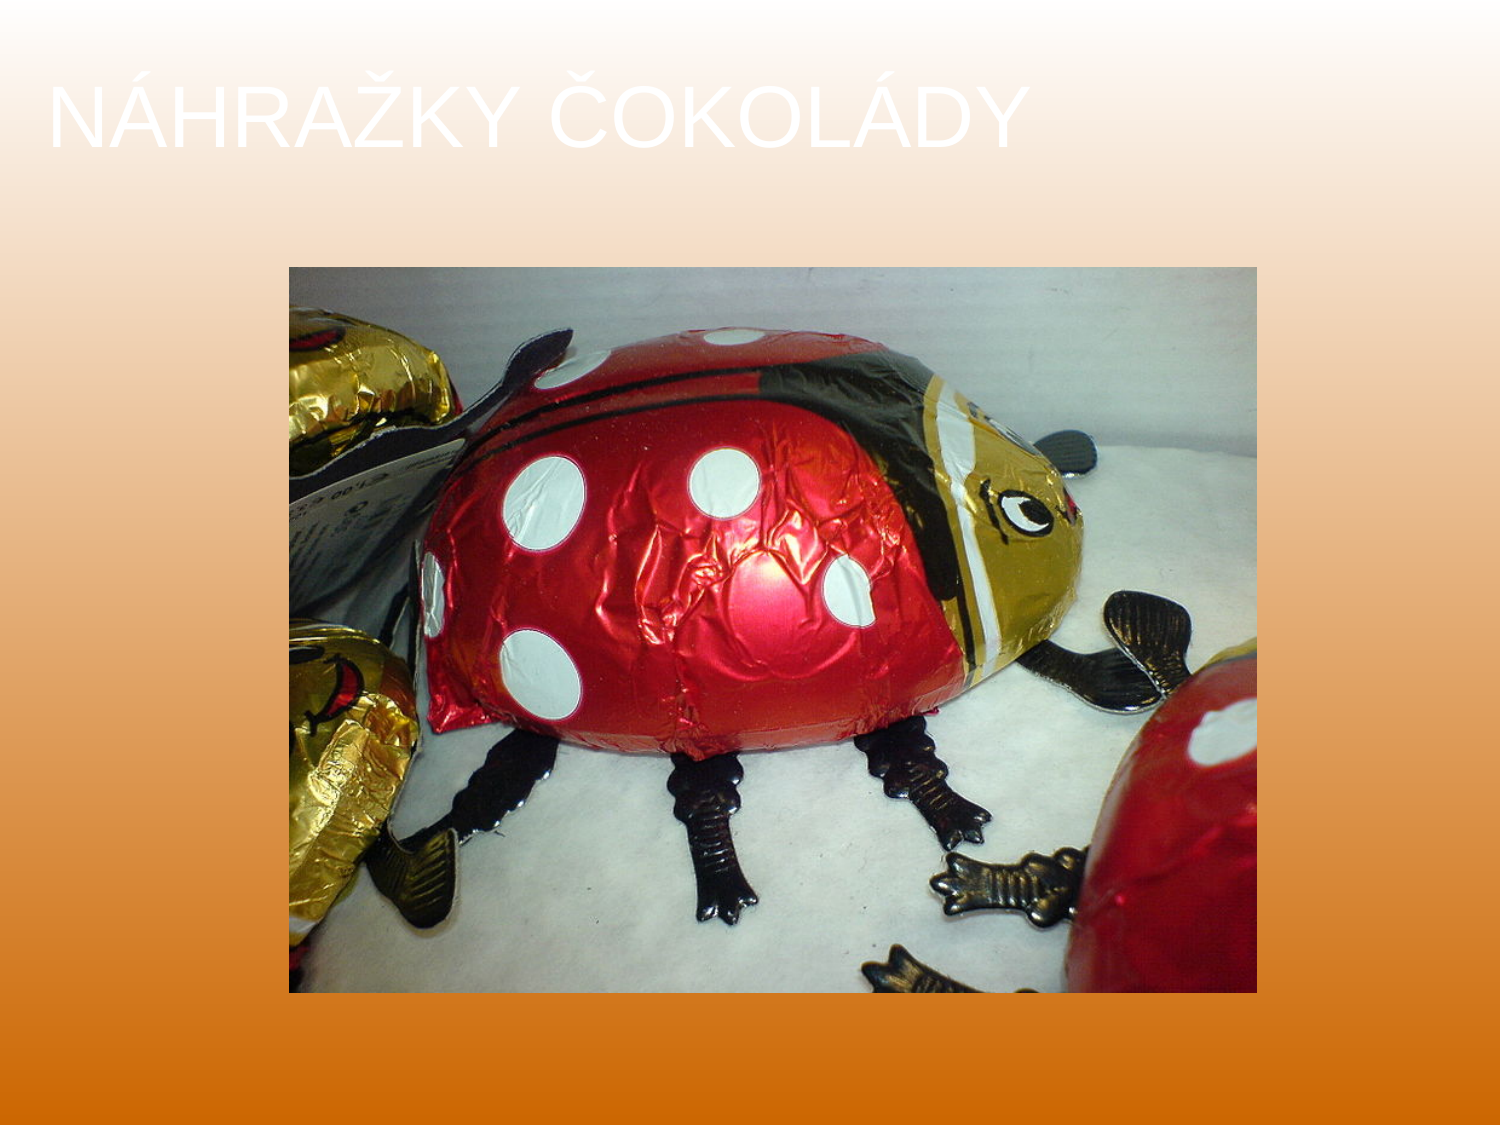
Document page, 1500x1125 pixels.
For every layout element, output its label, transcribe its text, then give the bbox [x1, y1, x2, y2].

title NÁHRAŽKY ČOKOLÁDY [31, 37, 1347, 188]
picture [289, 267, 1257, 993]
